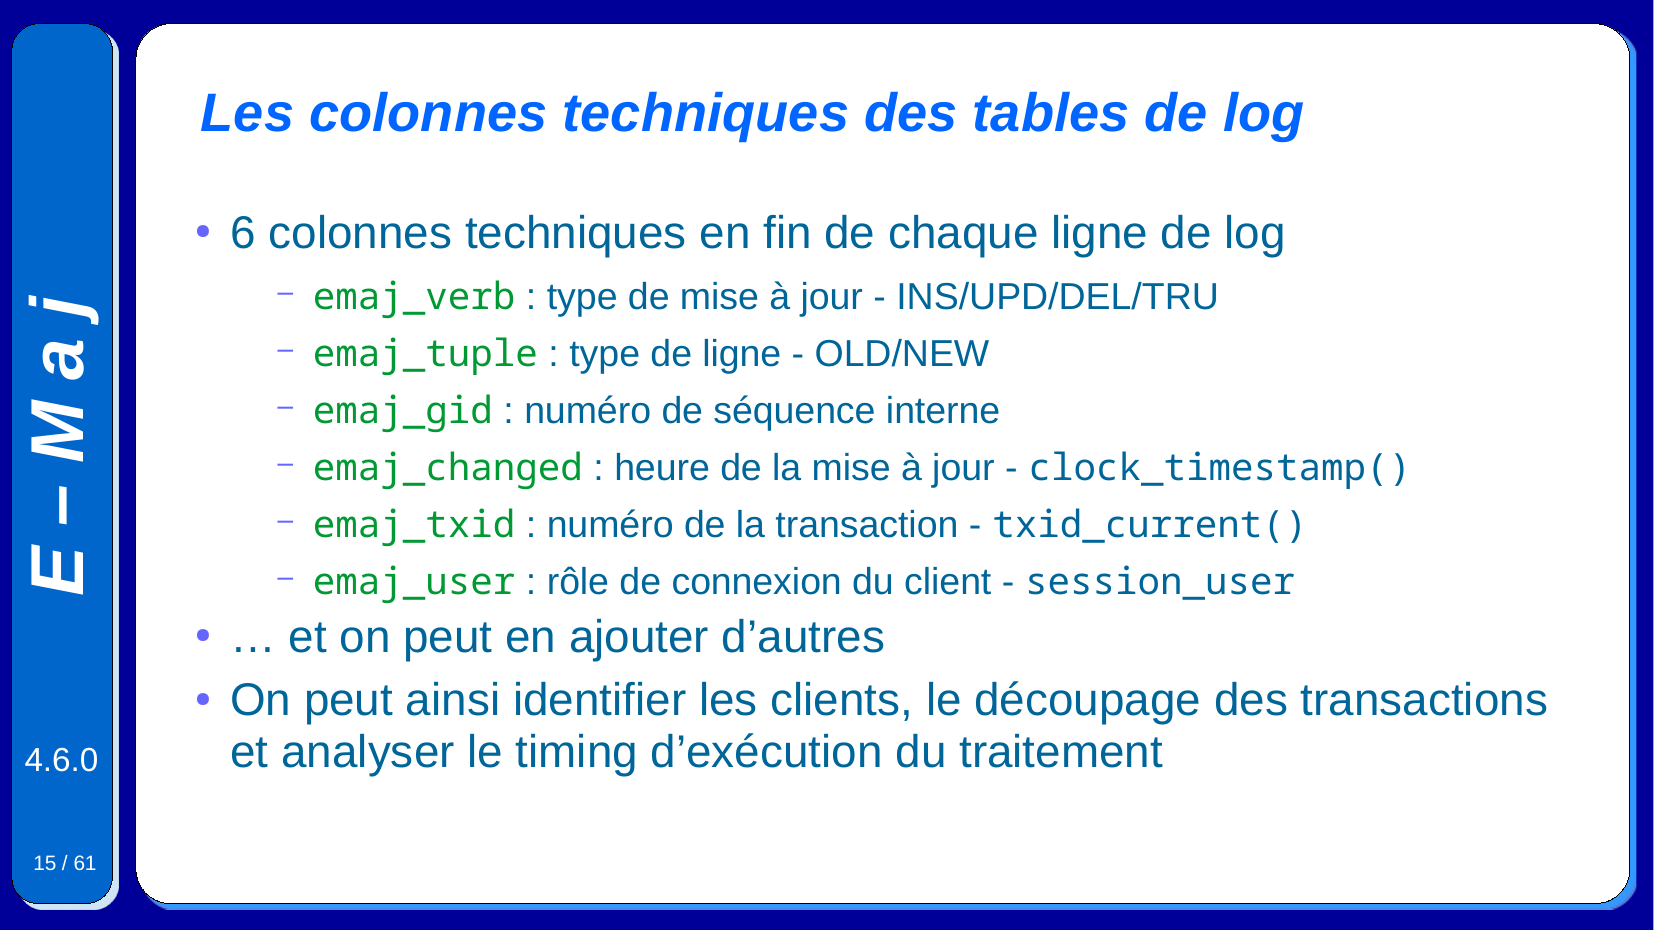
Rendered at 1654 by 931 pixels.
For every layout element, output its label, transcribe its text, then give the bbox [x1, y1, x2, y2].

title Les colonnes techniques des tables de log [200, 34, 1575, 191]
list 6 colonnes techniques en fin de chaque ligne de log emaj_verb : type de mise à jour - INS/UPD/DEL/TRU emaj_tuple : type de ligne - OLD/NEW emaj_gid : numéro de séquence interne emaj_changed : heure de la mise à jour - clock_timestamp() emaj_txid : numéro de la transaction - txid_current() emaj_user : rôle de connexion du client - session_user … et on peut en ajouter d’autres On peut ainsi identifier les clients, le découpage des transactions et analyser le timing d’exécution du traitement [177, 206, 1587, 846]
